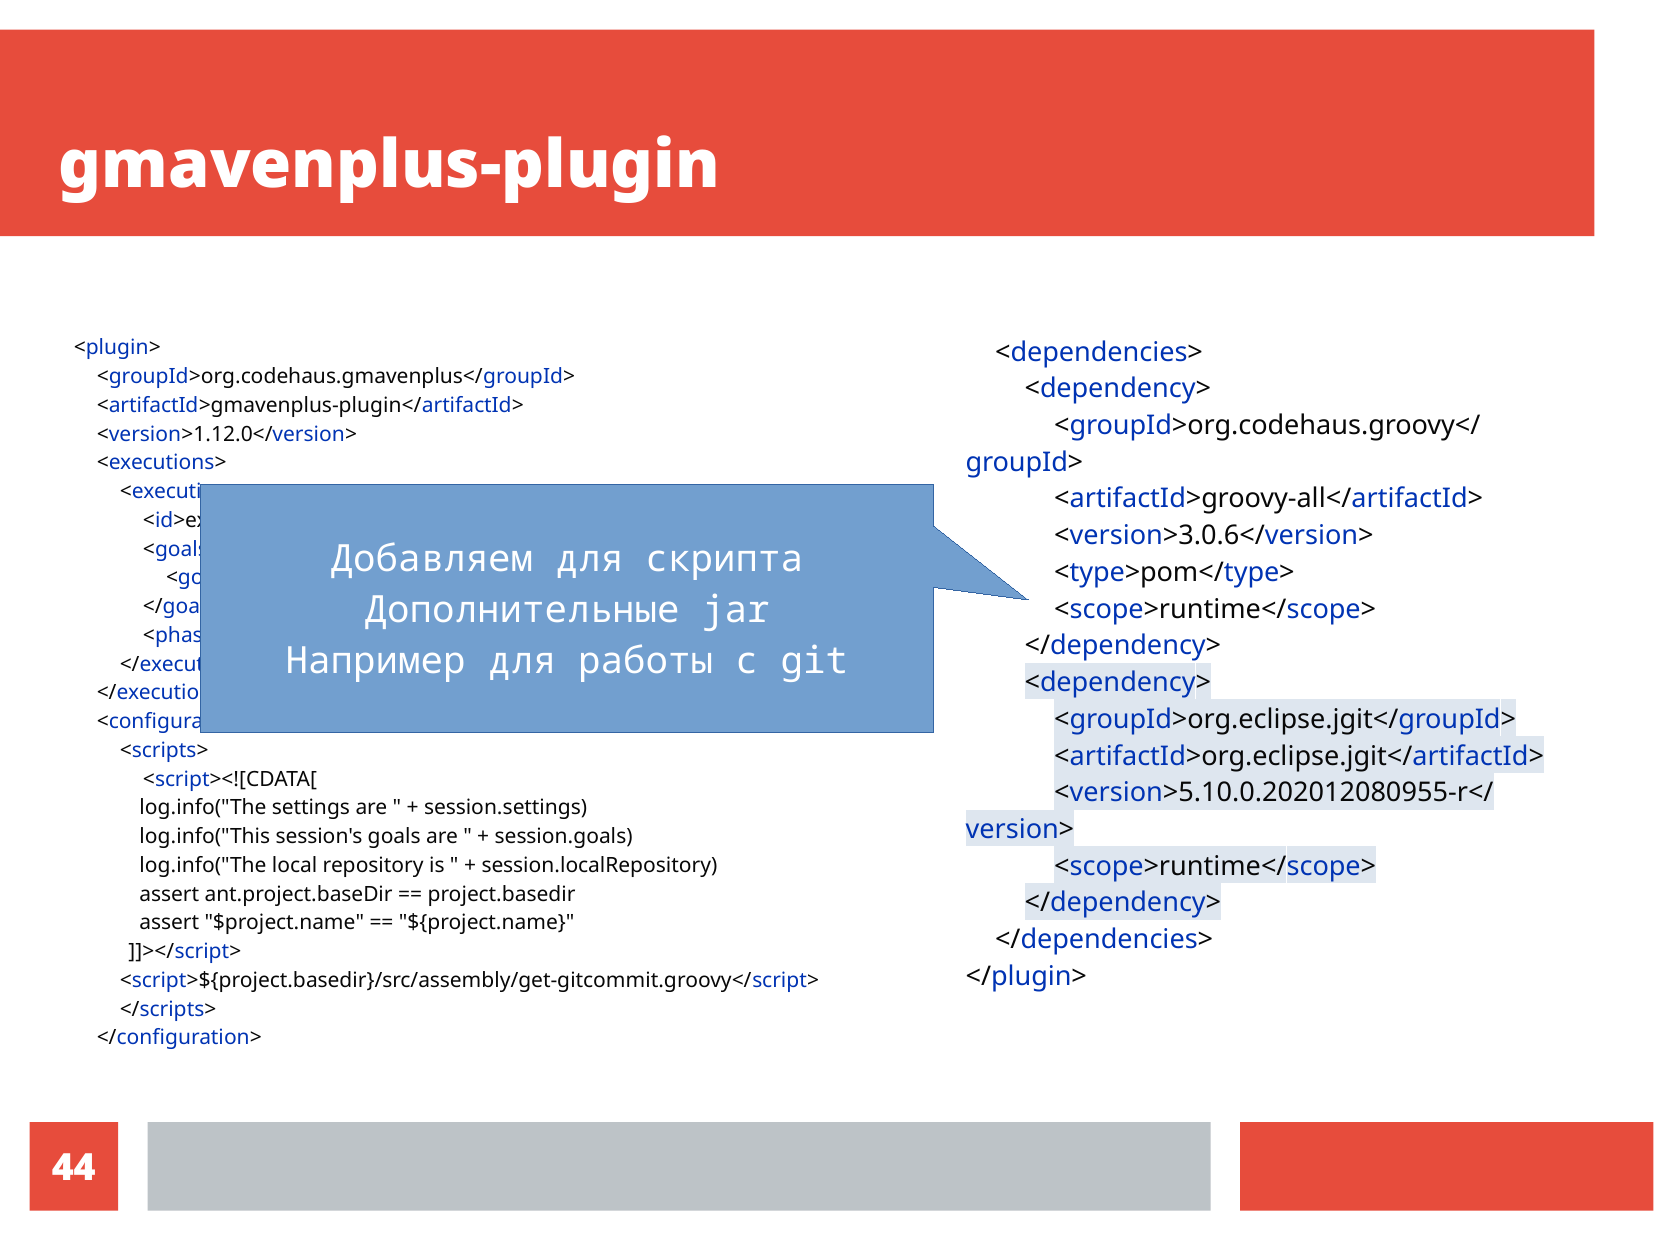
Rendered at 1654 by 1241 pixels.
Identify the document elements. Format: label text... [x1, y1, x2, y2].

text_box <plugin> <groupId>org.codehaus.gmavenplus</groupId> <artifactId>gmavenplus-plugin</artifactId> <version>1.12.0</version> <executions> <execution> <id>execute</id> <goals> <goal>execute</goal> </goals> <phase>generate-sources</phase> </execution> </executions> <configuration> <scripts> <script><![CDATA[ log.info("The settings are " + session.settings) log.info("This session's goals are " + session.goals) log.info("The local repository is " + session.localRepository) assert ant.project.baseDir == project.basedir assert "$project.name" == "${project.name}" ]]></script> <script>${project.basedir}/src/assembly/get-gitcommit.groovy</script> </scripts> </configuration> [59, 324, 950, 1093]
text_box Добавляем для скрипта Дополнительные jar Например для работы с git [200, 484, 1029, 733]
title gmavenplus-plugin [59, 59, 1595, 207]
text_box <dependencies> <dependency> <groupId>org.codehaus.groovy</groupId> <artifactId>groovy-all</artifactId> <version>3.0.6</version> <type>pom</type> <scope>runtime</scope> </dependency> <dependency> <groupId>org.eclipse.jgit</groupId> <artifactId>org.eclipse.jgit</artifactId> <version>5.10.0.202012080955-r</version> <scope>runtime</scope> </dependency> </dependencies> </plugin> [950, 324, 1589, 1093]
